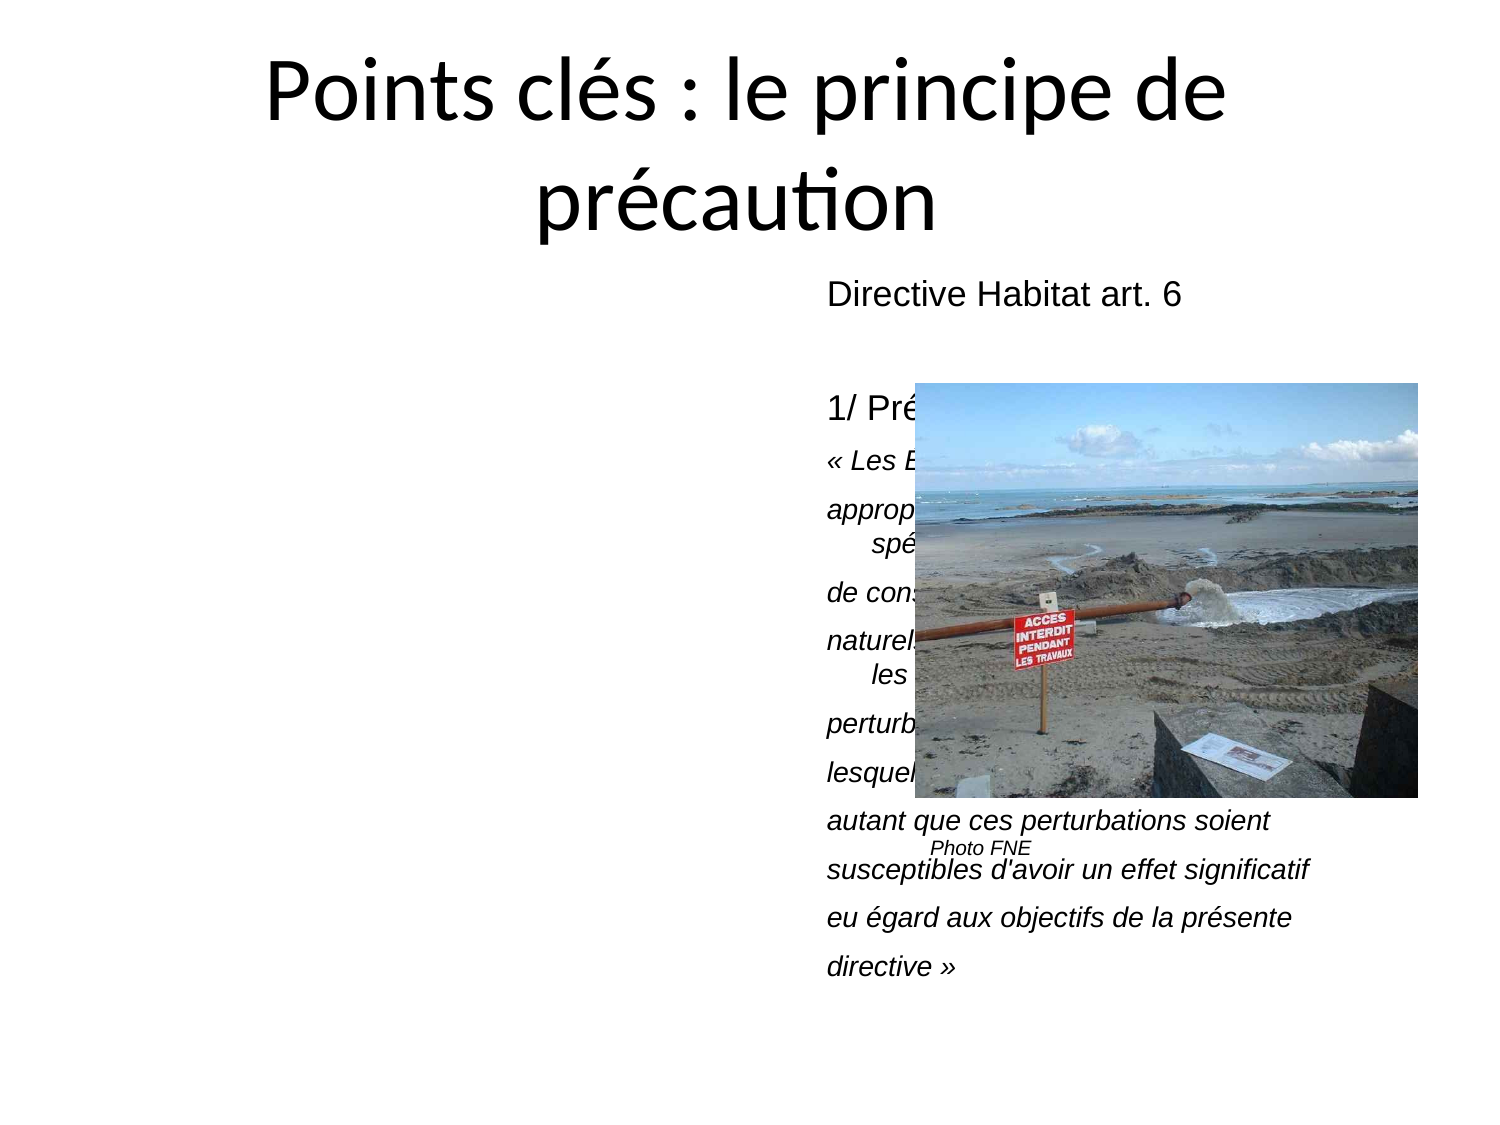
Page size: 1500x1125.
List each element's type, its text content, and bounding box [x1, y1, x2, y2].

picture [915, 383, 1418, 798]
text_box Photo FNE [915, 826, 1123, 867]
title Points clés : le principe de précaution [75, 13, 1425, 265]
list Directive Habitat art. 6 1/ Prévenir les perturbations 6.2 « Les États membres prennent les mesures appropriées pour éviter, dans les zones spéciales de conservation, la détérioration des habitats naturels et des habitats d'espèces ainsi que les perturbations touchant les espèces pour lesquelles les zones ont été désignées, pour autant que ces perturbations soient susceptibles d'avoir un effet significatif eu égard aux objectifs de la présente directive » [35, 276, 1004, 1108]
